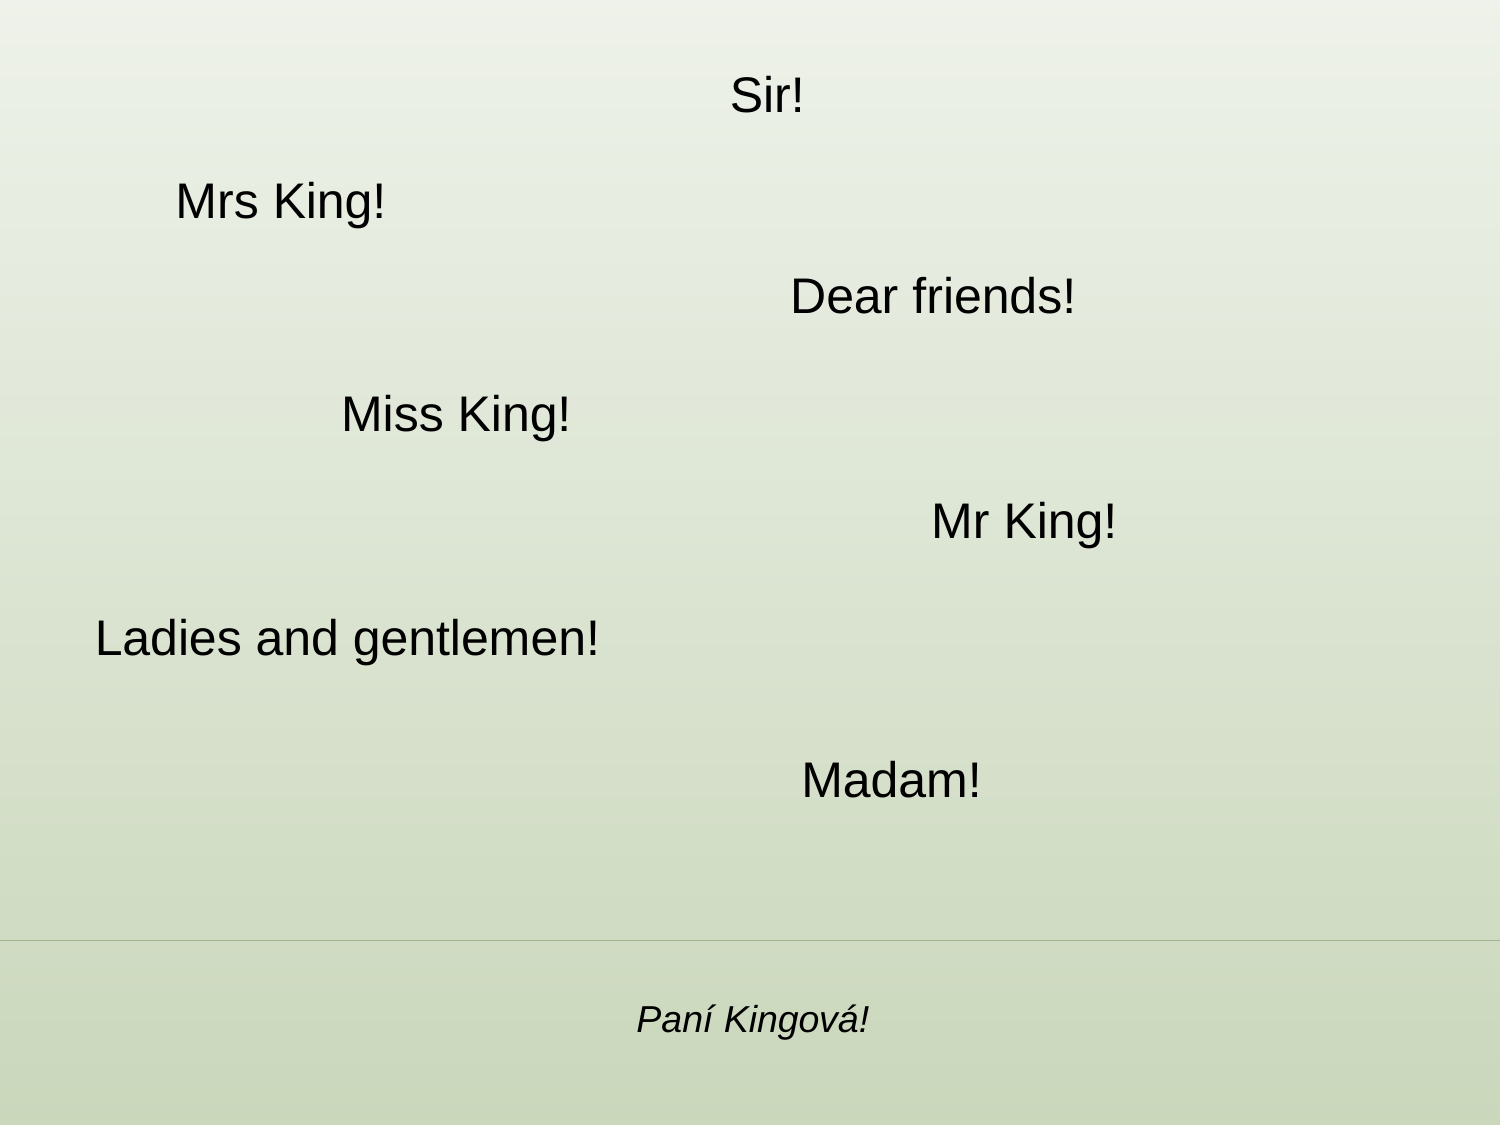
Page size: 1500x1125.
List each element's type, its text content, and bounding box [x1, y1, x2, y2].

text_box Paní Kingová! [621, 987, 885, 1049]
text_box Mr King! [916, 481, 1133, 557]
text_box Miss King! [326, 373, 587, 449]
text_box Dear friends! [775, 255, 1092, 331]
text_box Sir! [715, 54, 820, 131]
text_box Mrs King! [160, 160, 402, 237]
text_box Ladies and gentlemen! [80, 597, 616, 674]
text_box Madam! [786, 739, 997, 816]
